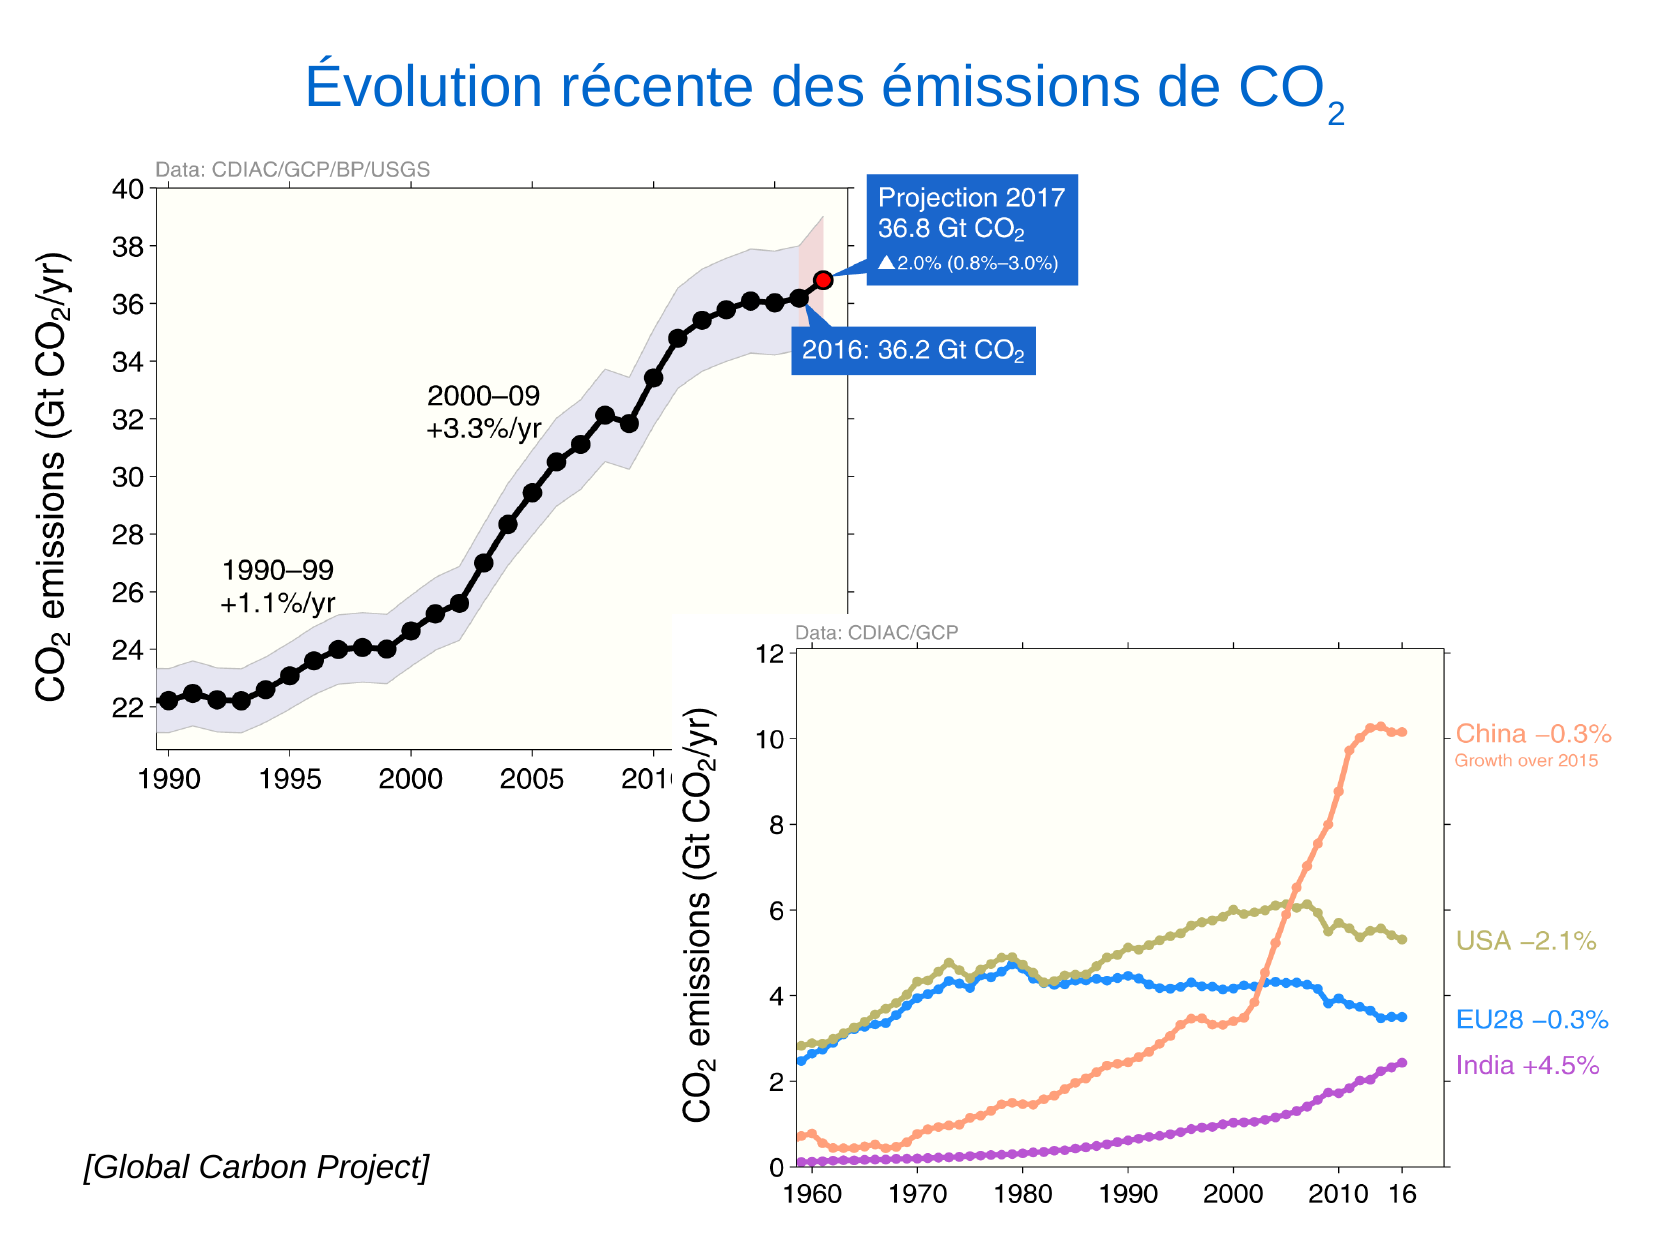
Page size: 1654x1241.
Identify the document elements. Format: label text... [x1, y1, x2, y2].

text_box [Global Carbon Project] [69, 1141, 475, 1195]
text_box Évolution récente des émissions de CO2 [81, 40, 1570, 165]
picture [24, 131, 1623, 1206]
